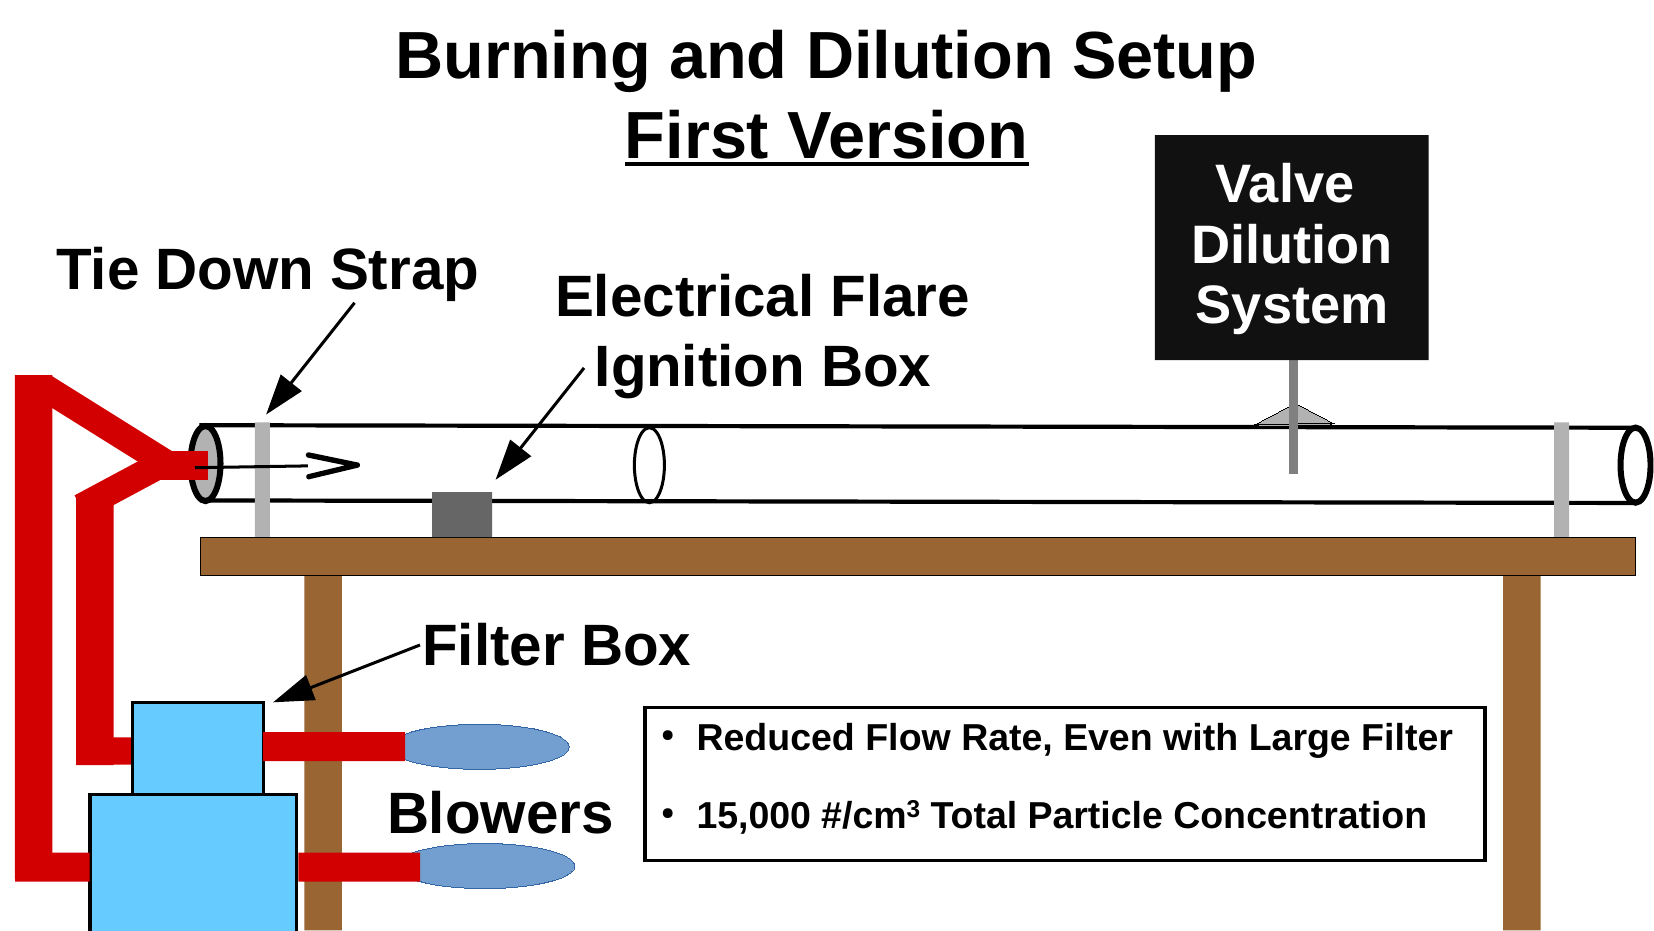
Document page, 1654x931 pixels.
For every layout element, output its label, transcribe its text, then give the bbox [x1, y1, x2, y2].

text_box [14, 375, 575, 931]
text_box Reduced Flow Rate, Even with Large Filter 15,000 #/cm3 Total Particle Concentration [645, 707, 1486, 861]
text_box Burning and Dilution Setup First Version [0, 0, 1654, 184]
text_box Blowers [372, 768, 643, 853]
text_box Filter Box [407, 599, 707, 685]
text_box Electrical Flare Ignition Box [540, 250, 986, 406]
text_box Tie Down Strap [41, 223, 495, 309]
text_box [1154, 135, 1429, 146]
text_box [163, 346, 1636, 931]
text_box [1296, 403, 1335, 426]
text_box Valve Dilution System [1150, 146, 1435, 346]
